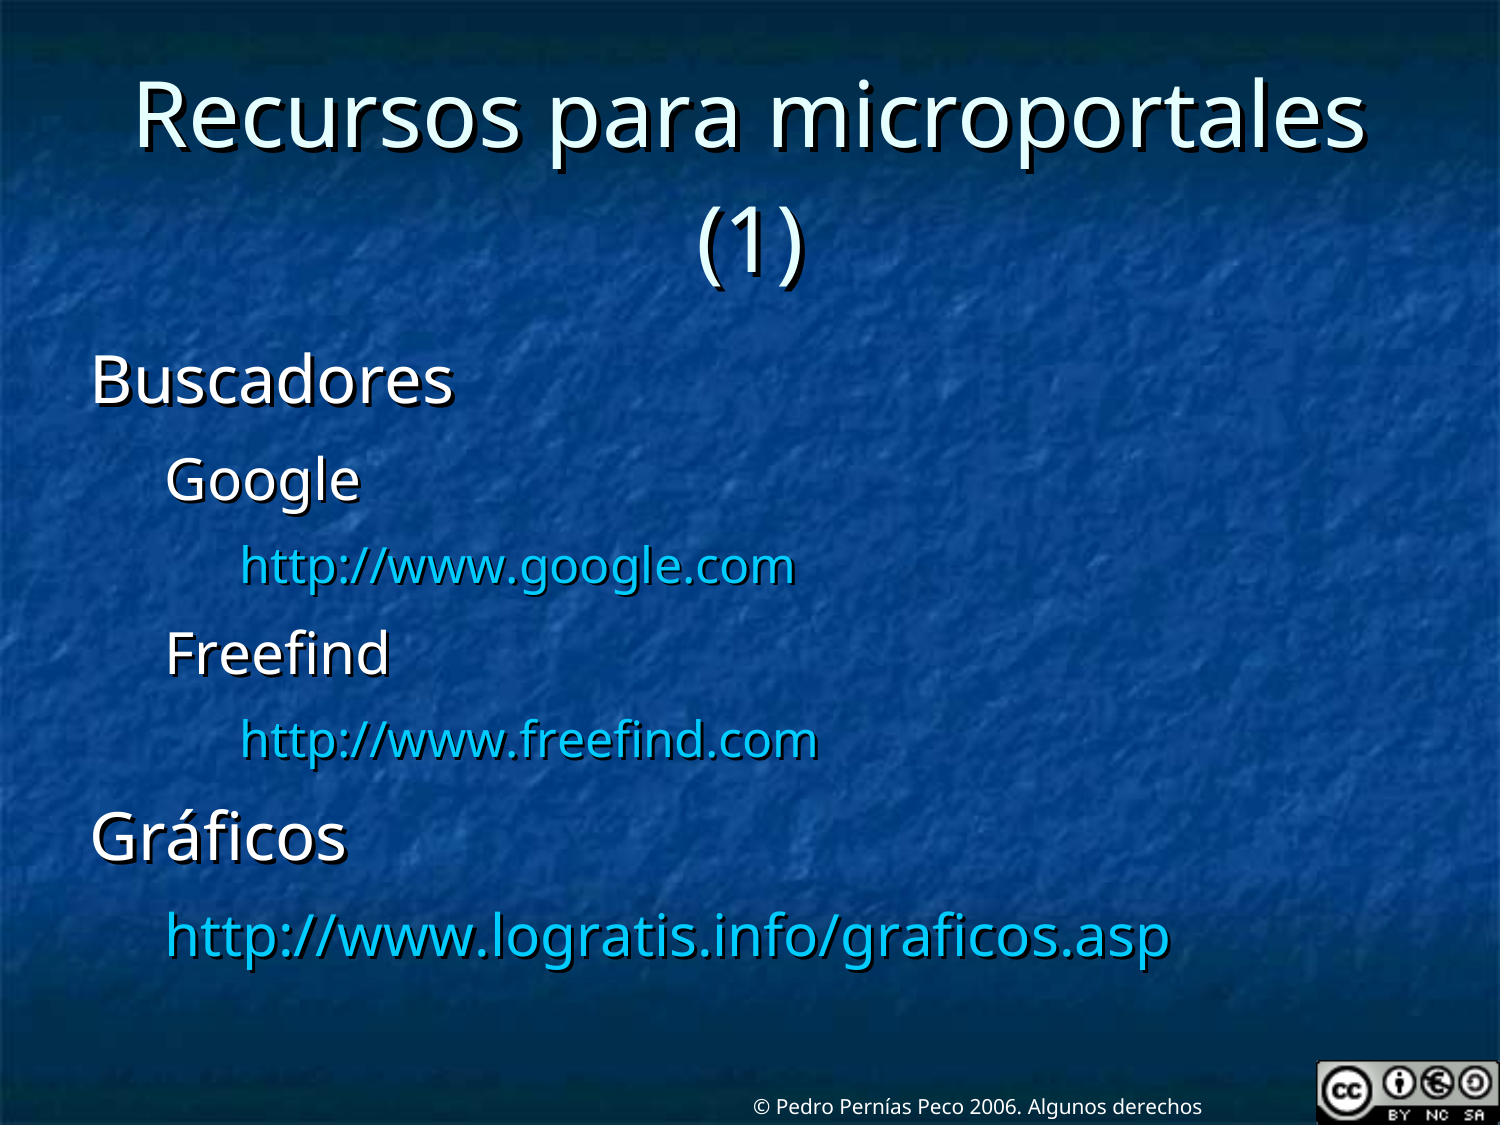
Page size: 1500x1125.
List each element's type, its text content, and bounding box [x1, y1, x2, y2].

picture [0, 0, 1500, 1125]
title Recursos para microportales (1) [75, 62, 1426, 288]
list Buscadores Google http://www.google.com Freefind http://www.freefind.com Gráficos http://www.logratis.info/graficos.asp [75, 324, 1426, 1033]
picture [1182, 1104, 1189, 1113]
